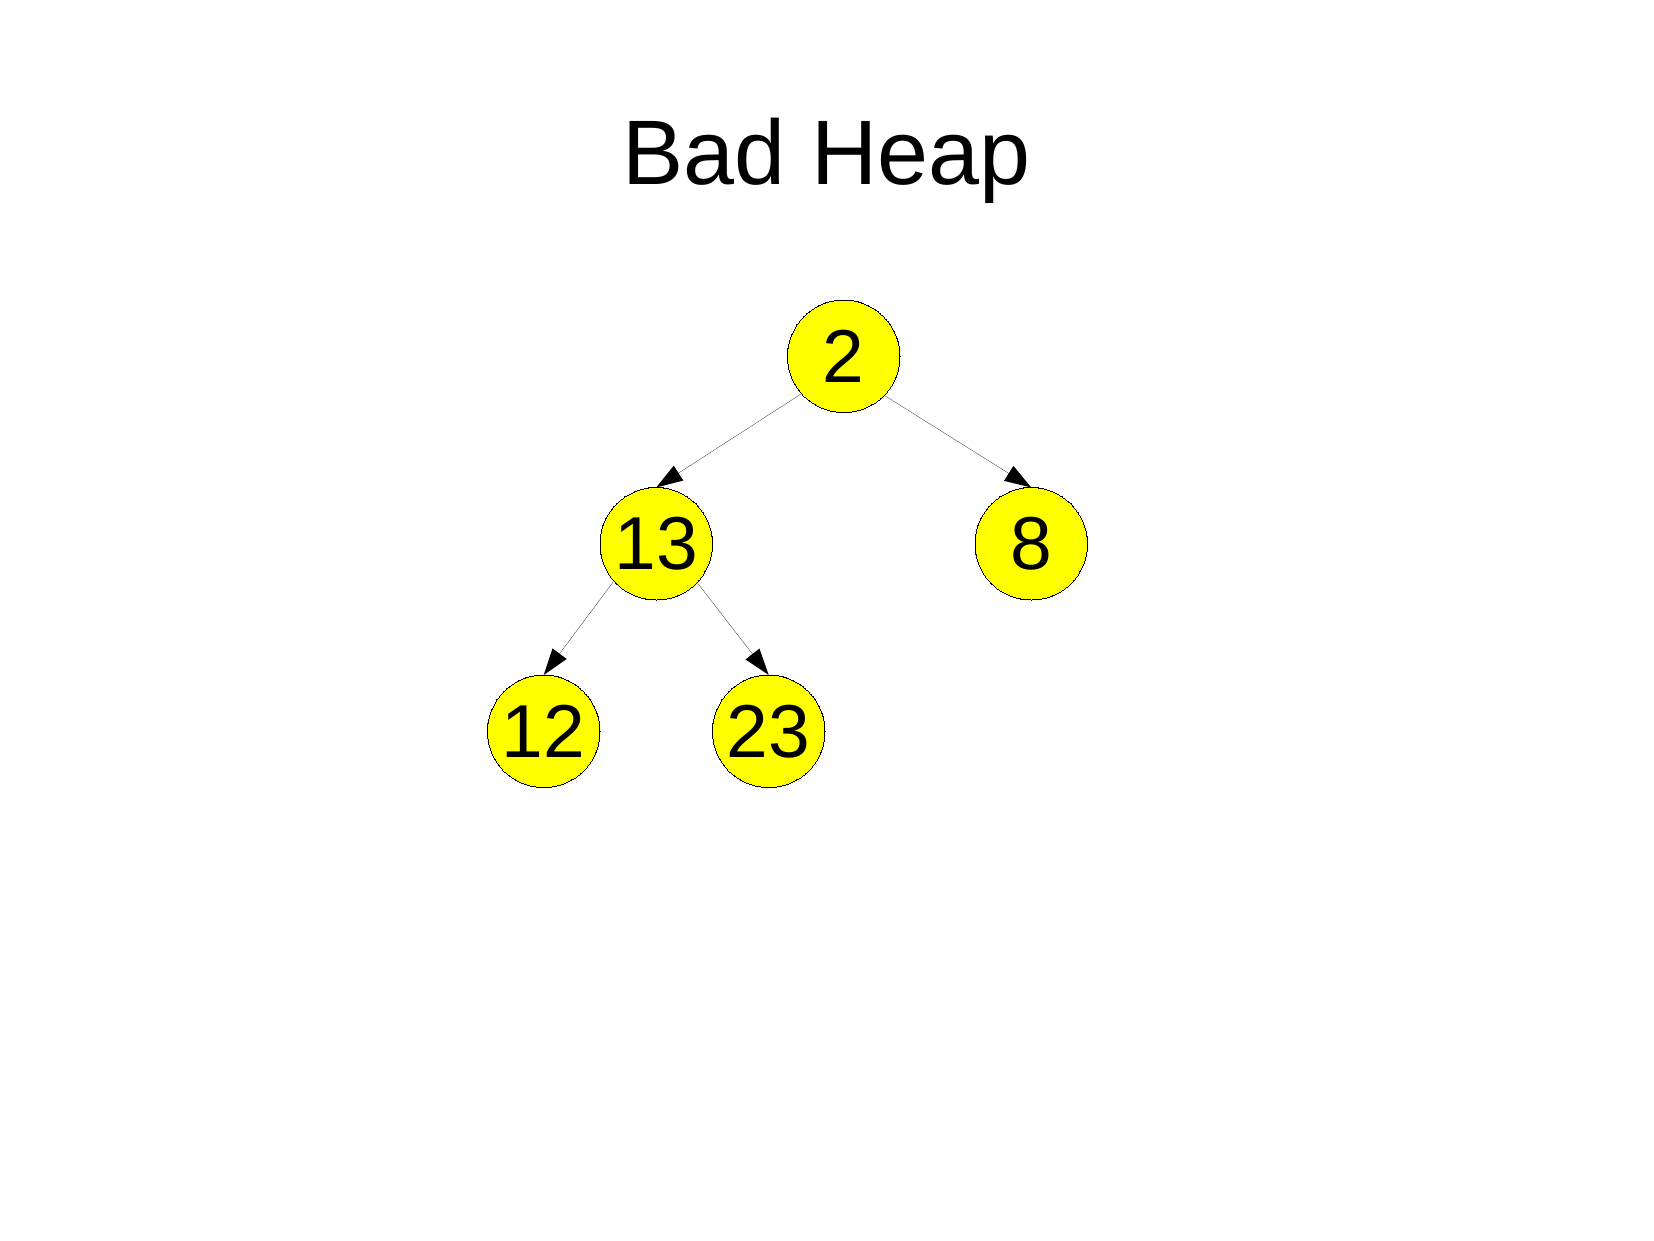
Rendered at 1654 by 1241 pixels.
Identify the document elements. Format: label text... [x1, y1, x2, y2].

text_box 23 [712, 675, 826, 788]
text_box 8 [975, 487, 1088, 601]
text_box 13 [600, 487, 713, 601]
text_box 12 [487, 675, 601, 788]
text_box 2 [787, 300, 901, 413]
title Bad Heap [82, 56, 1571, 250]
